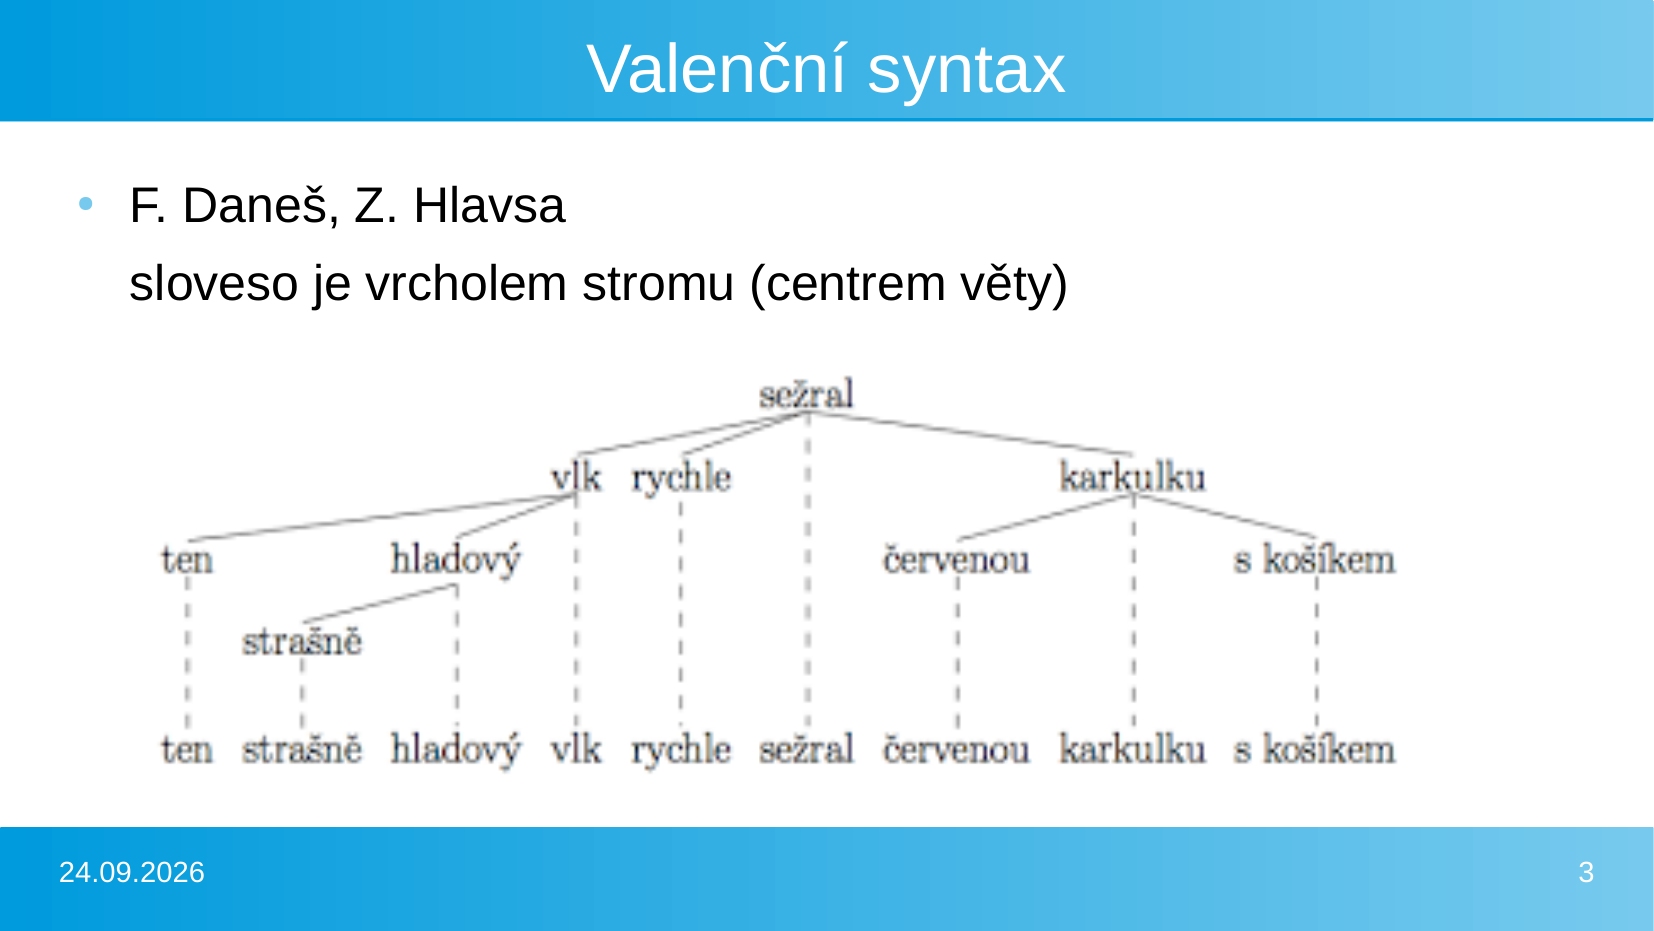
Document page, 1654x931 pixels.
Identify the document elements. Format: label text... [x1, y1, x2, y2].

title Valenční syntax [59, 29, 1595, 108]
picture [132, 354, 1428, 798]
list F. Daneš, Z. Hlavsa sloveso je vrcholem stromu (centrem věty) [59, 177, 1595, 827]
